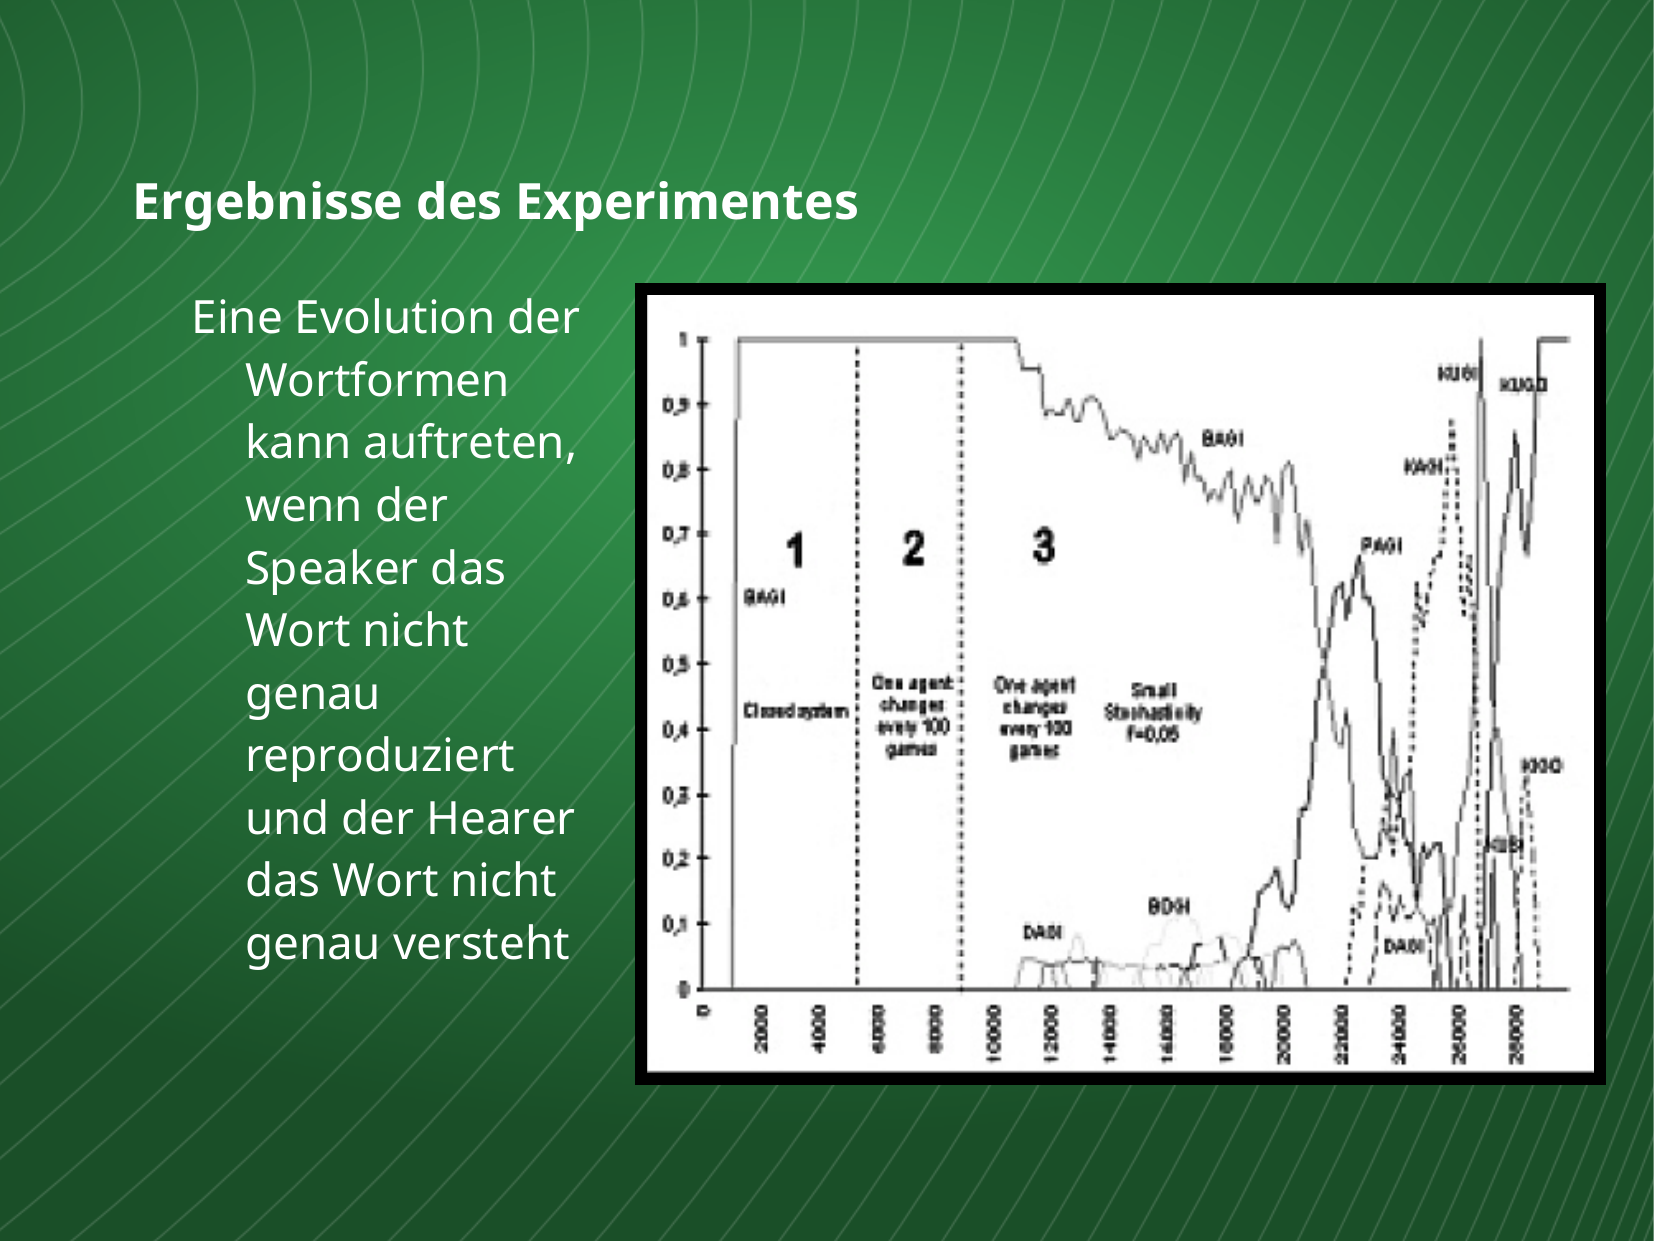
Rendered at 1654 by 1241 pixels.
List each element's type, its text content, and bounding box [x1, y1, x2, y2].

picture [0, 0, 1654, 1241]
text_box Eine Evolution der Wortformen kann auftreten, wenn der Speaker das Wort nicht genau reproduziert und der Hearer das Wort nicht genau versteht [177, 277, 621, 863]
text_box Ergebnisse des Experimentes [118, 158, 828, 237]
